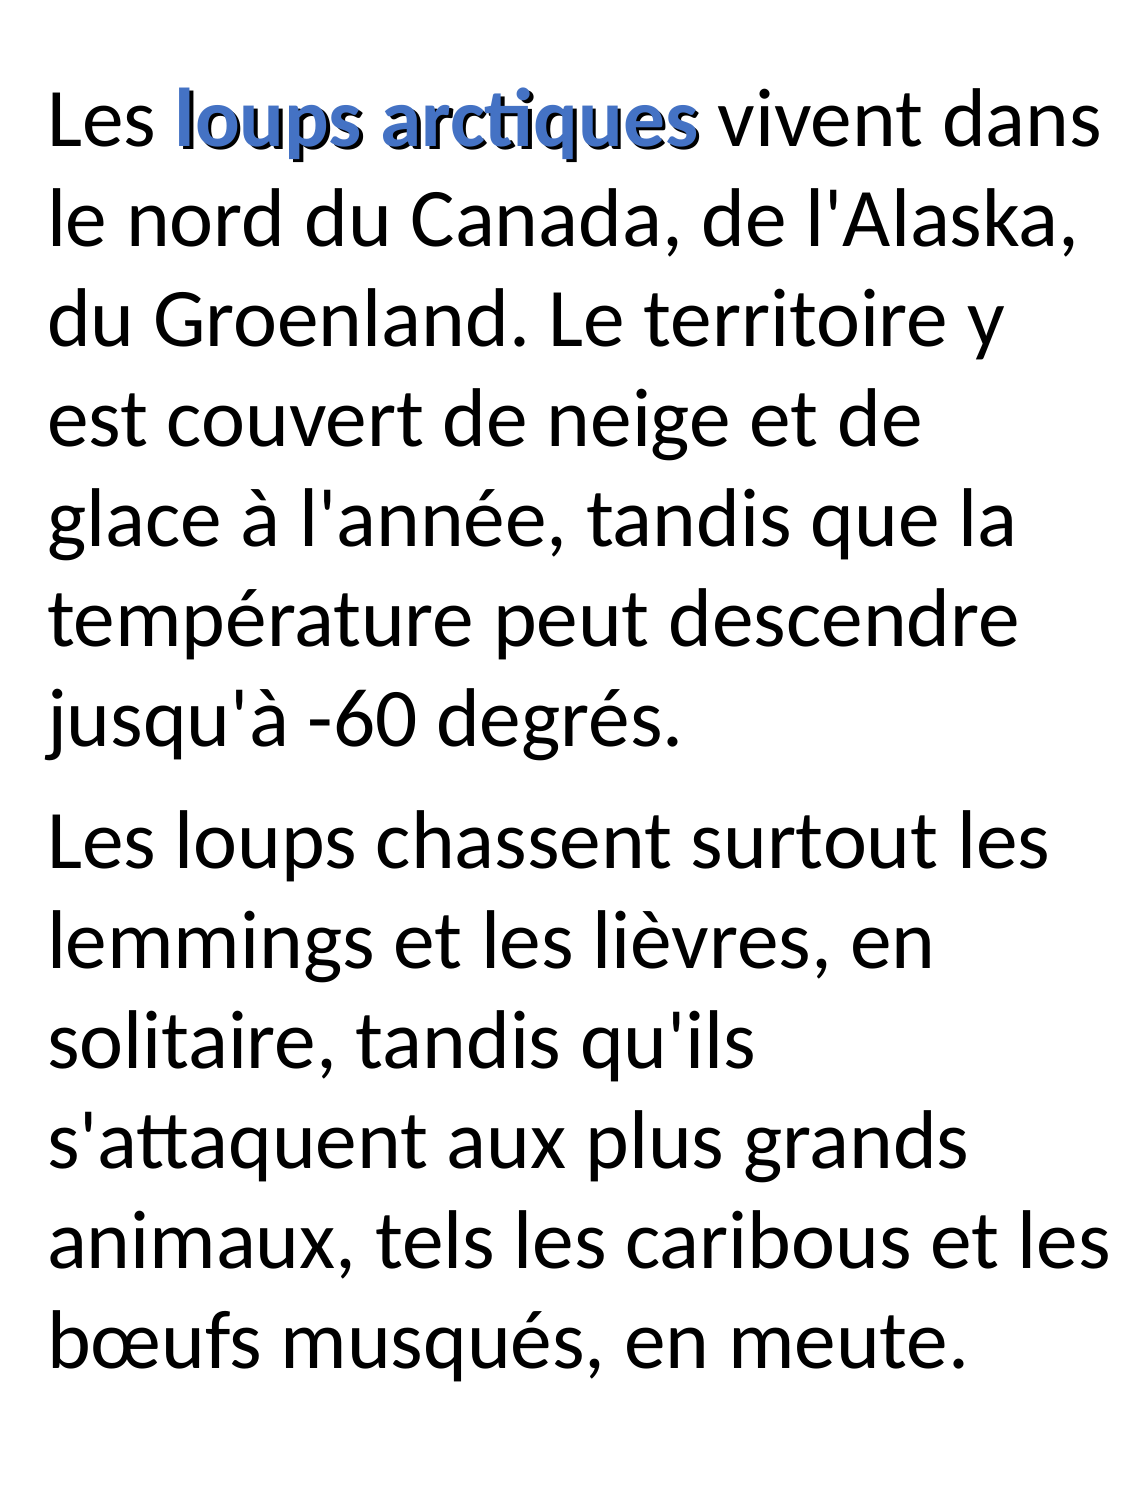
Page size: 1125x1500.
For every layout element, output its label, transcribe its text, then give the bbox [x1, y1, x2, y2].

text_box Les loups arctiques vivent dans le nord du Canada, de l'Alaska, du Groenland. Le territoire y est couvert de neige et de glace à l'année, tandis que la température peut descendre jusqu'à -60 degrés. [32, 56, 1125, 770]
text_box Les loups chassent surtout les lemmings et les lièvres, en solitaire, tandis qu'ils s'attaquent aux plus grands animaux, tels les caribous et les bœufs musqués, en meute. [32, 778, 1125, 1393]
